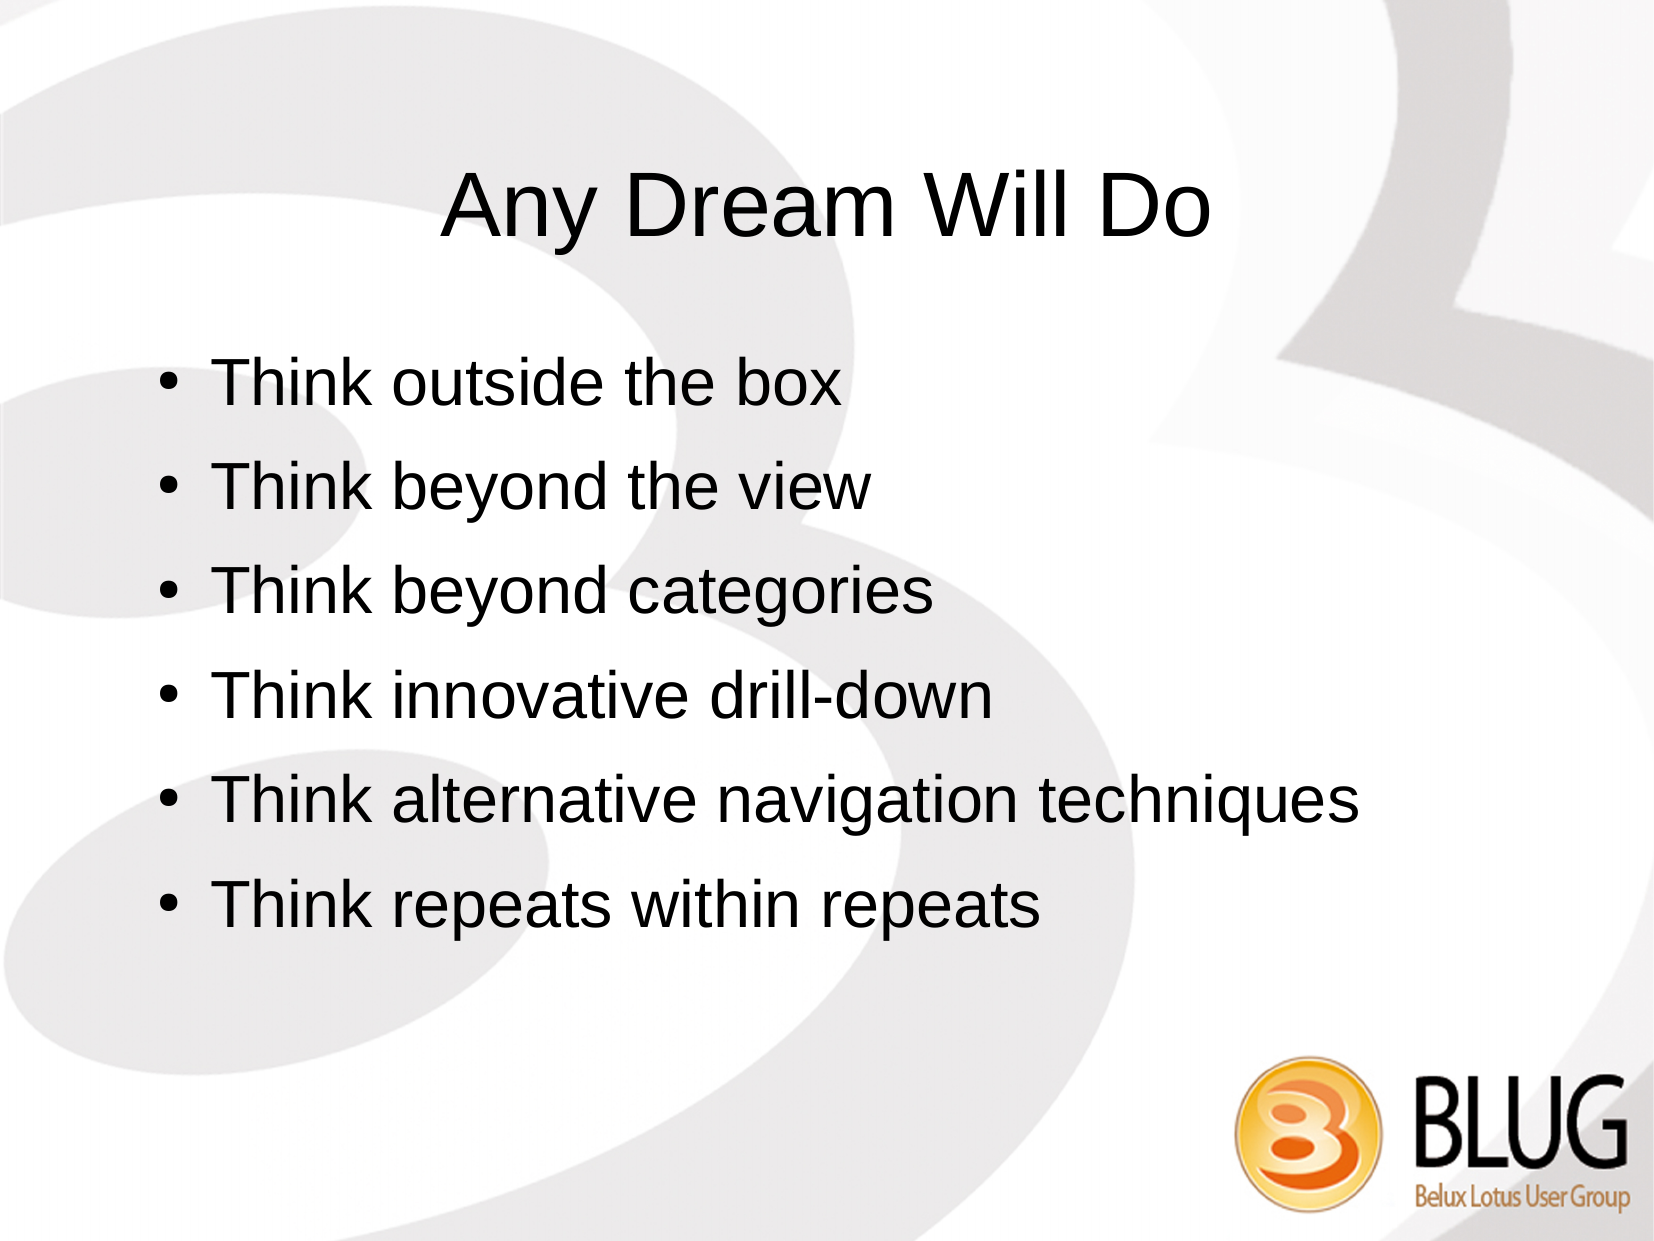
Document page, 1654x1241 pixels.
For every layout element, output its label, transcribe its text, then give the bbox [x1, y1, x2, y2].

title Any Dream Will Do [121, 102, 1534, 310]
list Think outside the box Think beyond the view Think beyond categories Think innovative drill-down Think alternative navigation techniques Think repeats within repeats [121, 344, 1534, 1126]
picture [0, 0, 1654, 1241]
